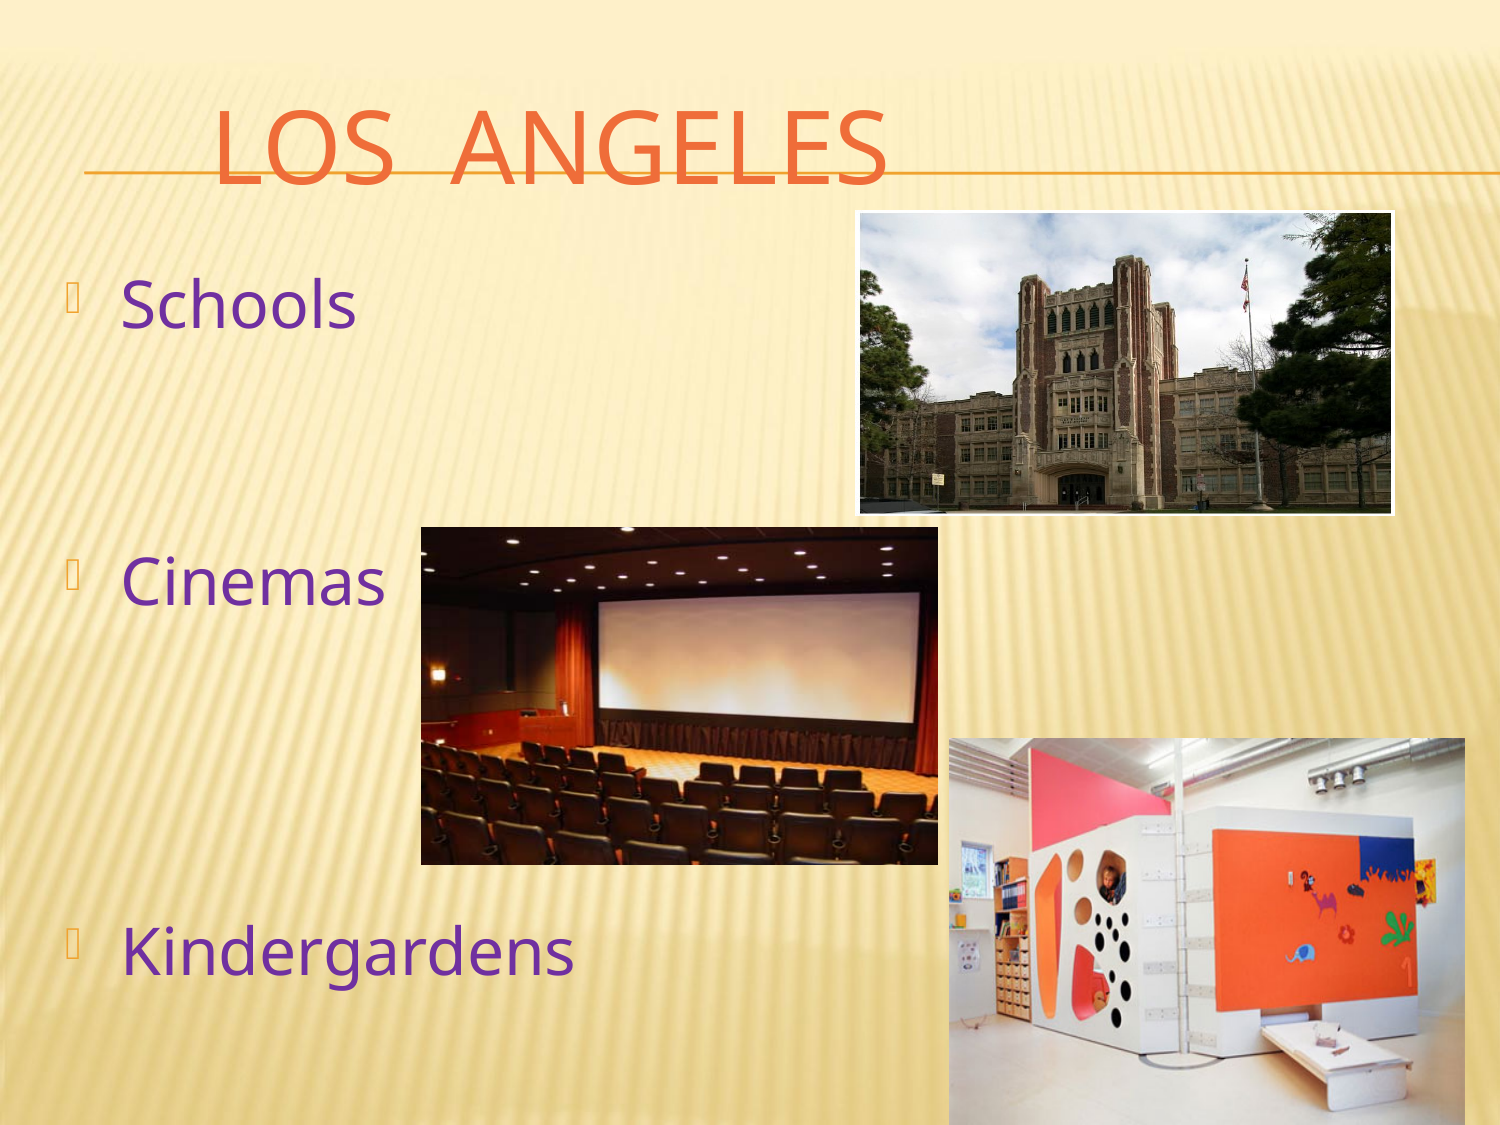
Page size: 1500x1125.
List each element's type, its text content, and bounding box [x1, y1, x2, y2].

picture [0, 0, 1500, 1125]
title los angeles [50, 75, 1475, 213]
list Schools Cinemas Kindergardens [50, 254, 1475, 998]
